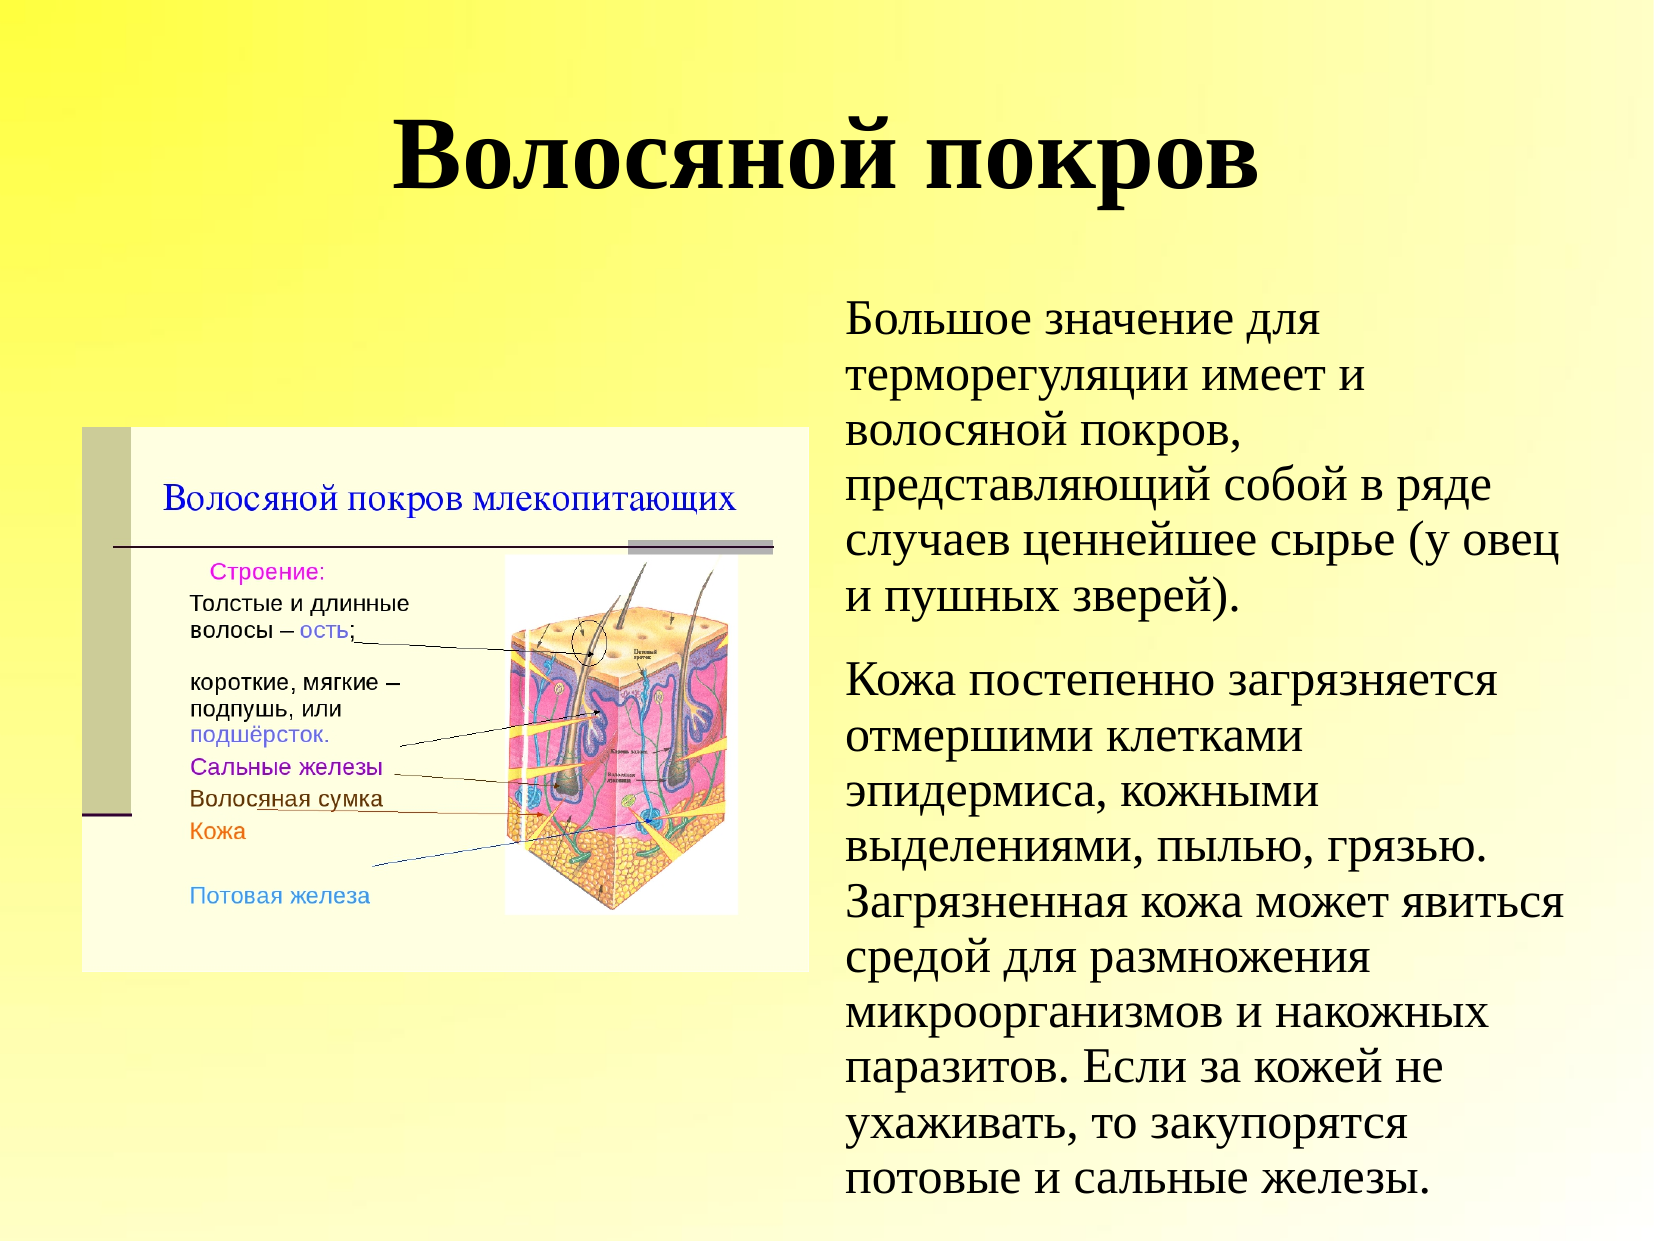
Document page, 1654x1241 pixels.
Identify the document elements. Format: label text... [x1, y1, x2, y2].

list Большое значение для терморегуляции имеет и волосяной покров, представляющий собой в ряде случаев ценнейшее сырье (у овец и пушных зверей). Кожа постепенно загрязняется отмершими клетками эпидермиса, кожными выделениями, пылью, грязью. Загрязненная кожа может явиться средой для размножения микроорганизмов и накожных паразитов. Если за кожей не ухаживать, то закупорятся потовые и сальные железы. [845, 290, 1572, 1221]
picture [0, 0, 1654, 1241]
title Волосяной покров [82, 49, 1571, 257]
